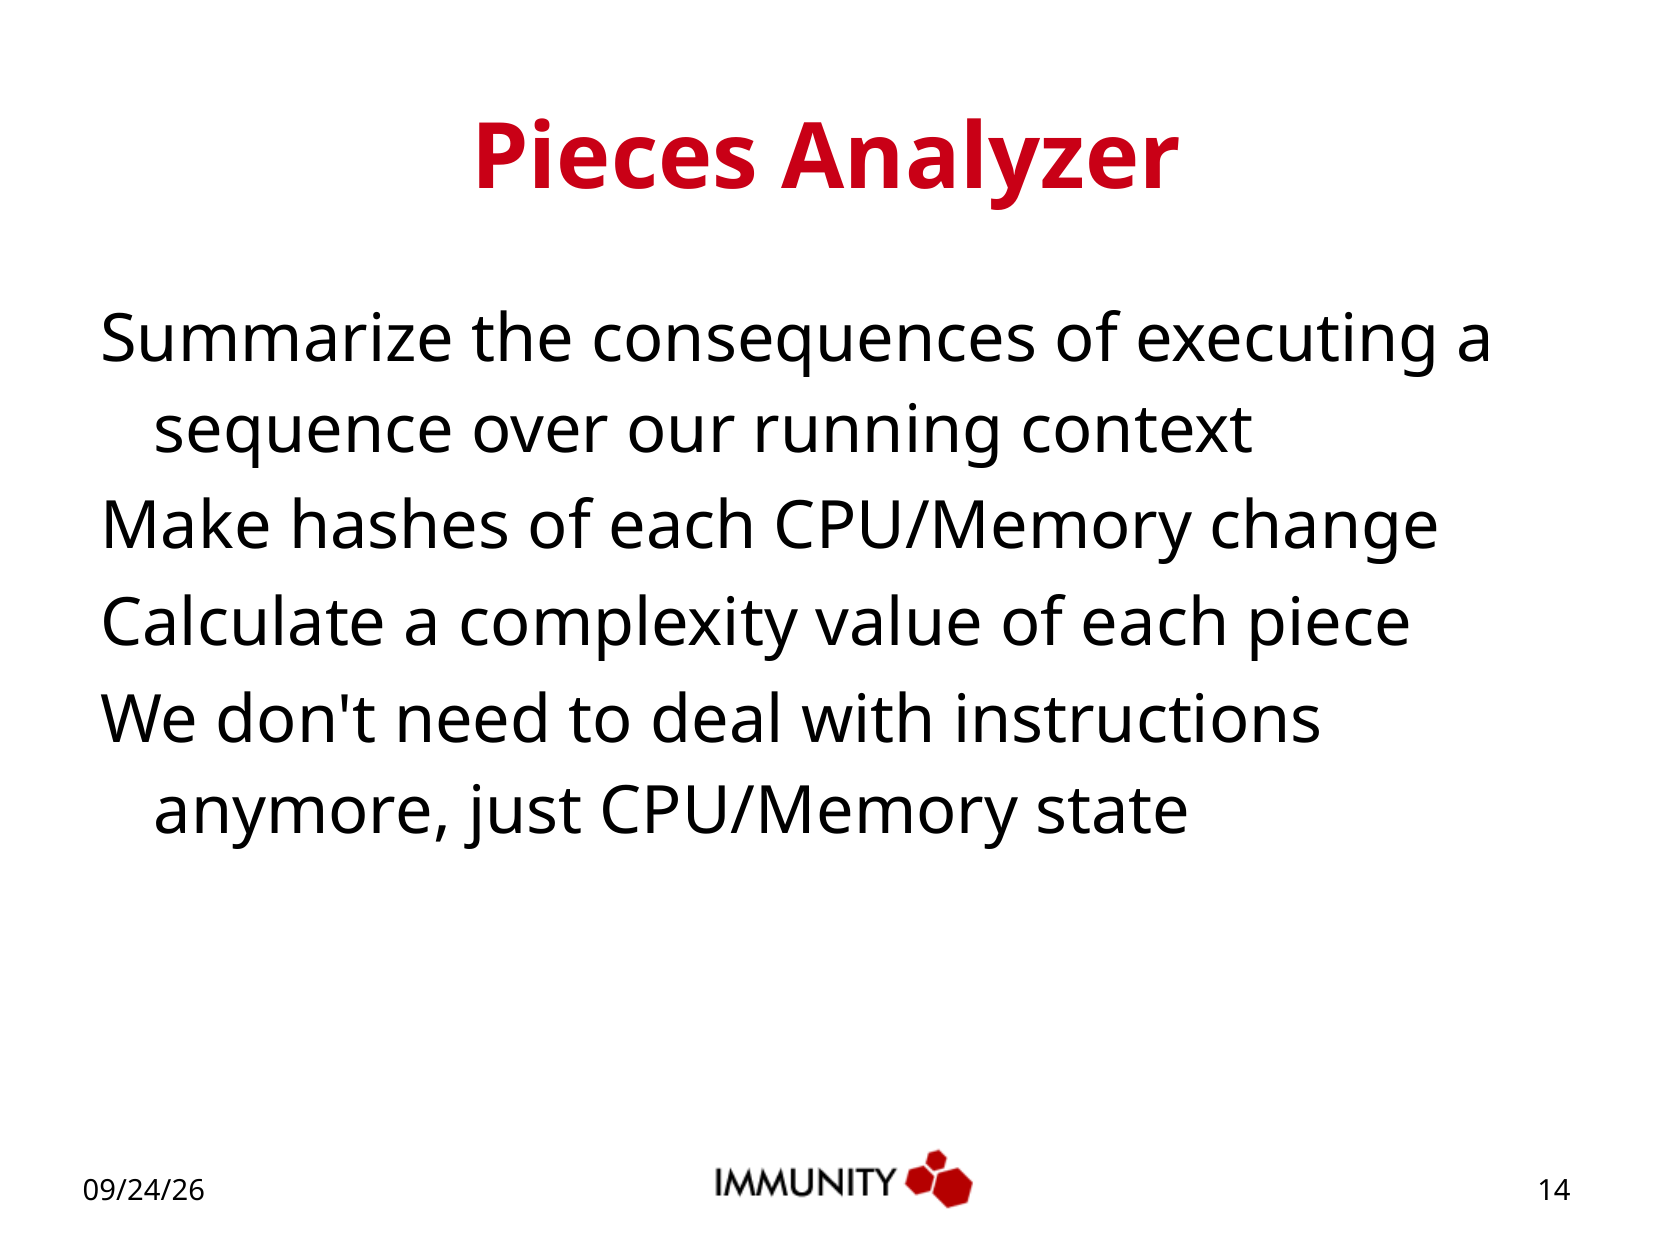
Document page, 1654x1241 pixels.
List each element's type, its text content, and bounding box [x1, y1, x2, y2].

picture [694, 1130, 984, 1235]
list Summarize the consequences of executing a sequence over our running context Make hashes of each CPU/Memory change Calculate a complexity value of each piece We don't need to deal with instructions anymore, just CPU/Memory state [82, 290, 1571, 1094]
title Pieces Analyzer [82, 49, 1571, 257]
